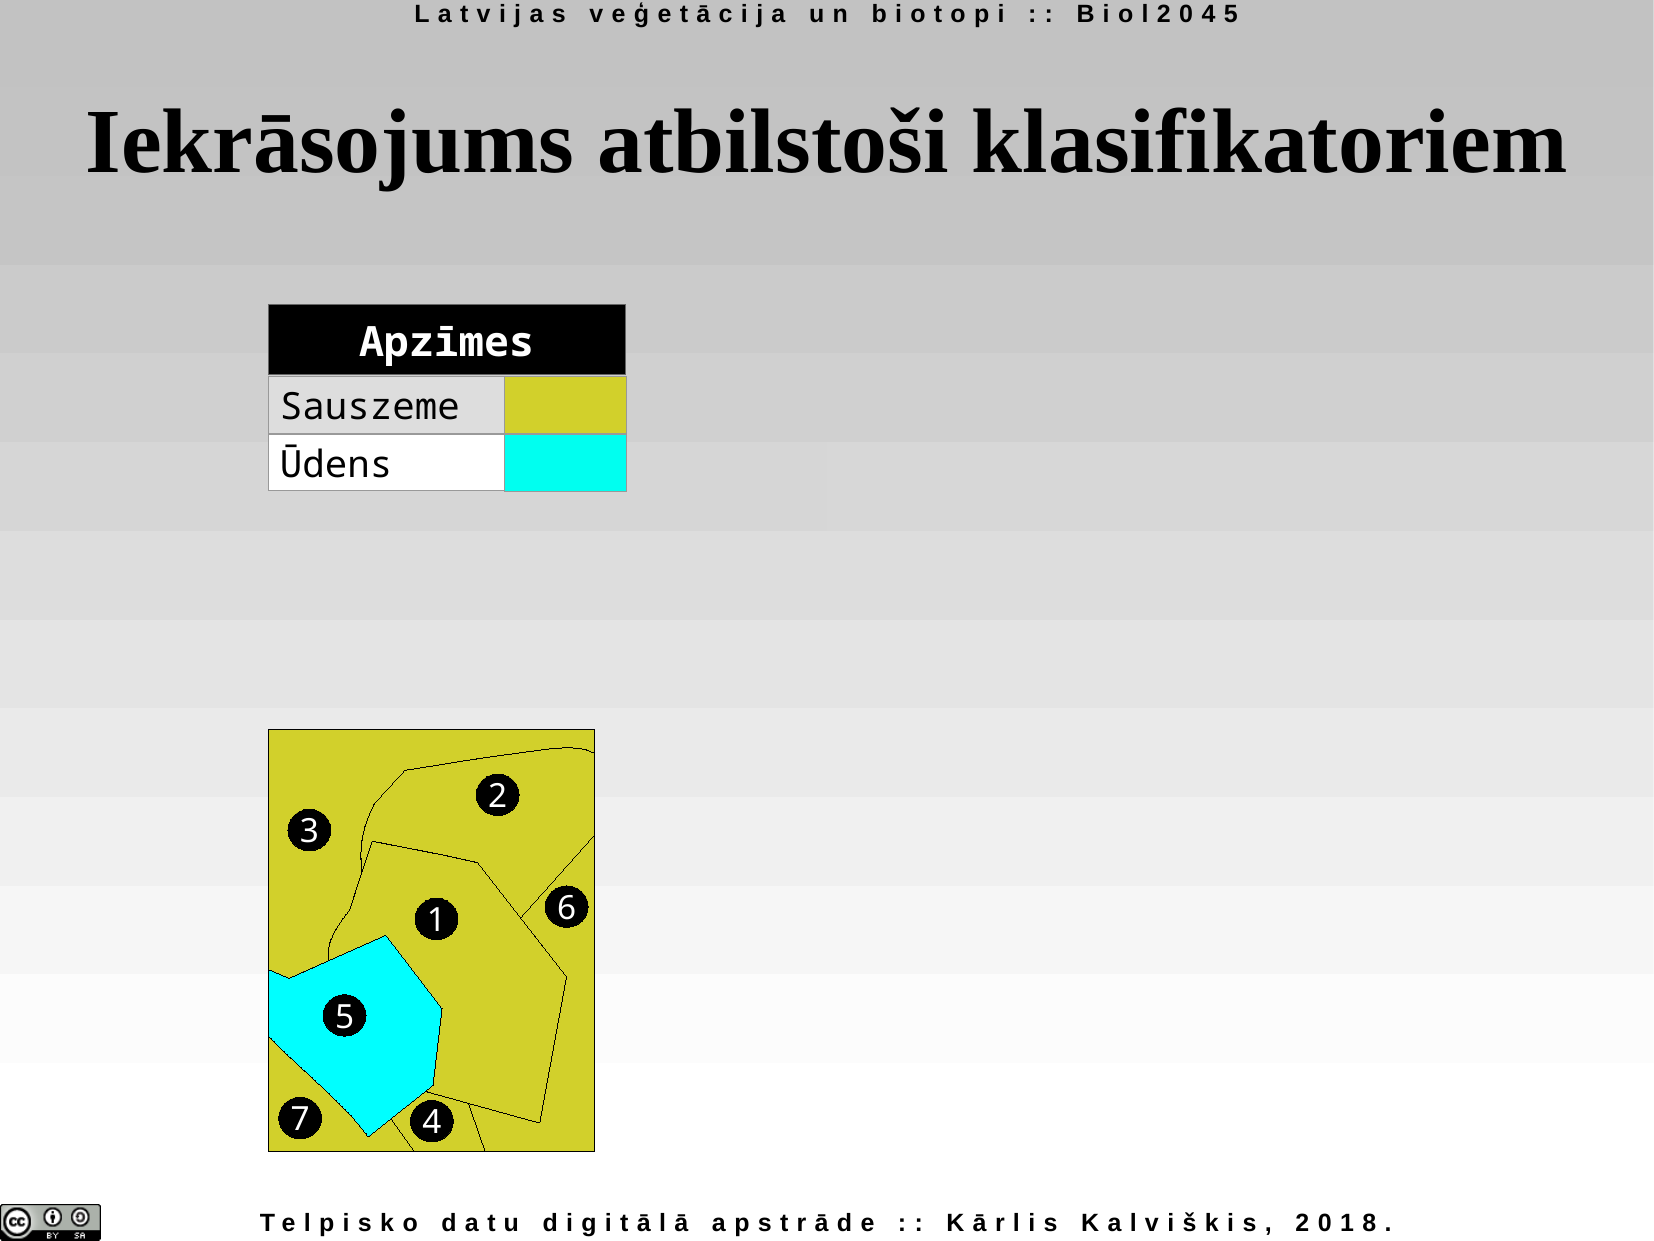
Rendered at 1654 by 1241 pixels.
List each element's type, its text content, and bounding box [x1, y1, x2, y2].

text_box 5 [323, 994, 367, 1037]
text_box 3 [287, 809, 331, 851]
text_box 7 [278, 1097, 322, 1139]
text_box 2 [476, 774, 520, 816]
text_box 6 [545, 885, 589, 928]
text_box 4 [410, 1100, 454, 1142]
title Iekrāsojums atbilstoši klasifikatoriem [59, 37, 1596, 246]
text_box Sauszeme [268, 376, 505, 434]
text_box [504, 376, 627, 492]
text_box Ūdens [268, 434, 505, 491]
text_box Apzīmes [268, 304, 626, 375]
text_box 1 [415, 898, 458, 940]
text_box [268, 729, 595, 1152]
picture [0, 0, 1654, 1241]
